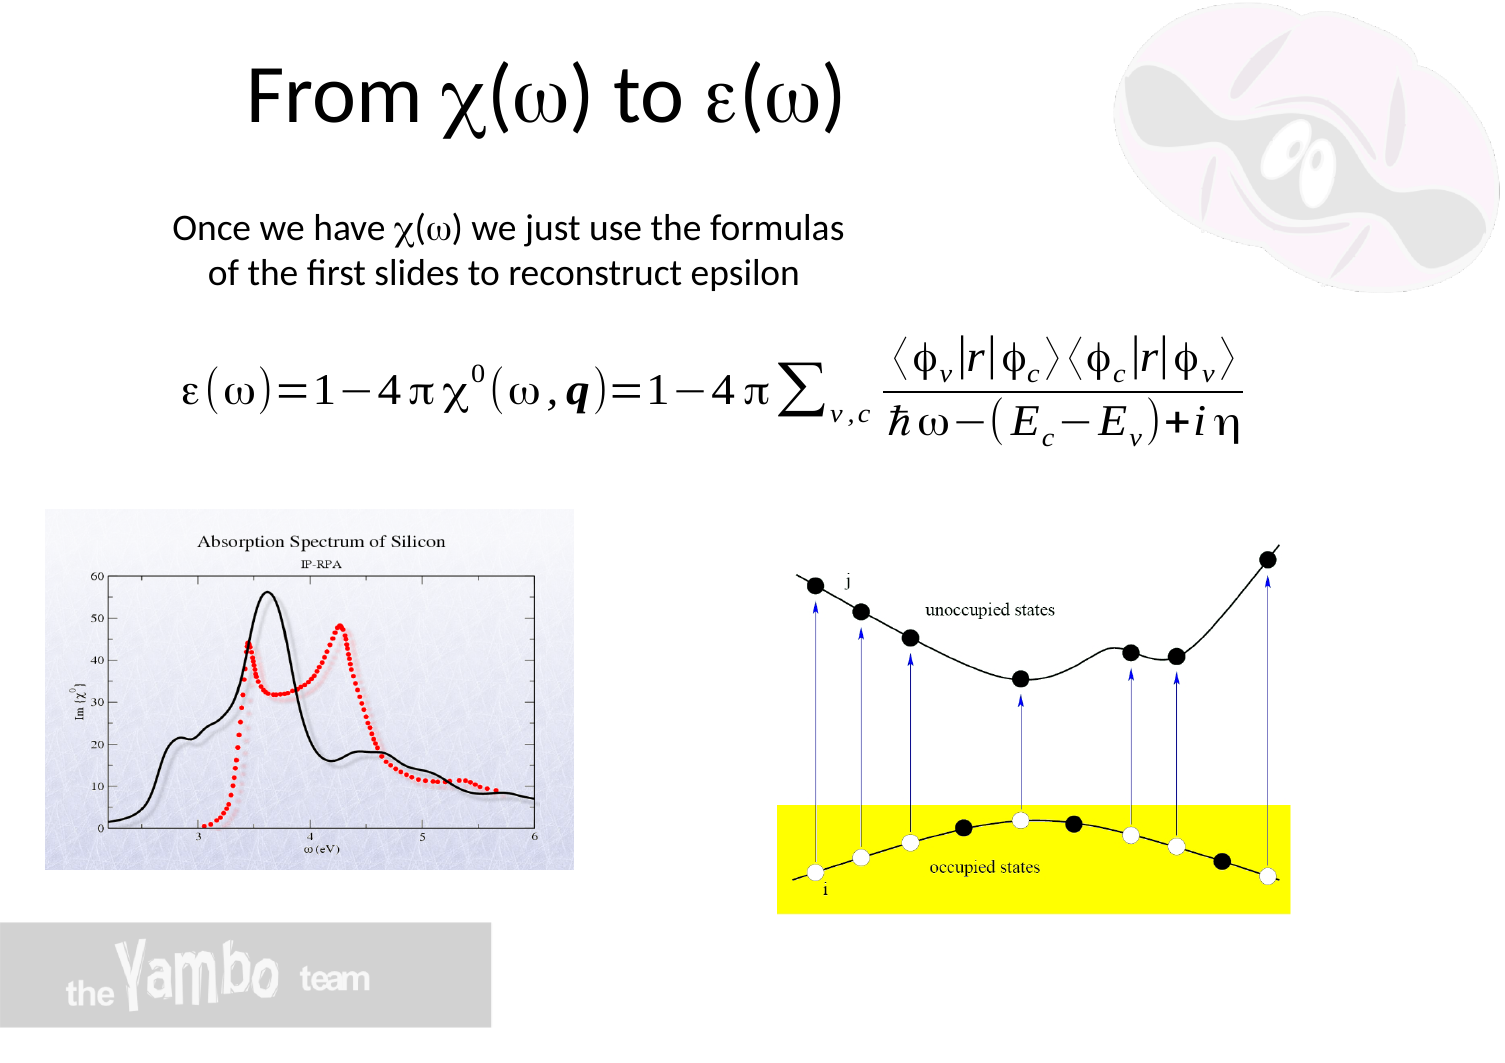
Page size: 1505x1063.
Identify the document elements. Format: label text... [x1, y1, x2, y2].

picture [0, 0, 1504, 1063]
text_box From c(w) to e(w) [116, 32, 978, 147]
chart [174, 333, 1252, 452]
text_box Once we have c(w) we just use the formulas of the first slides to reconstruct epsilon [15, 195, 1003, 301]
